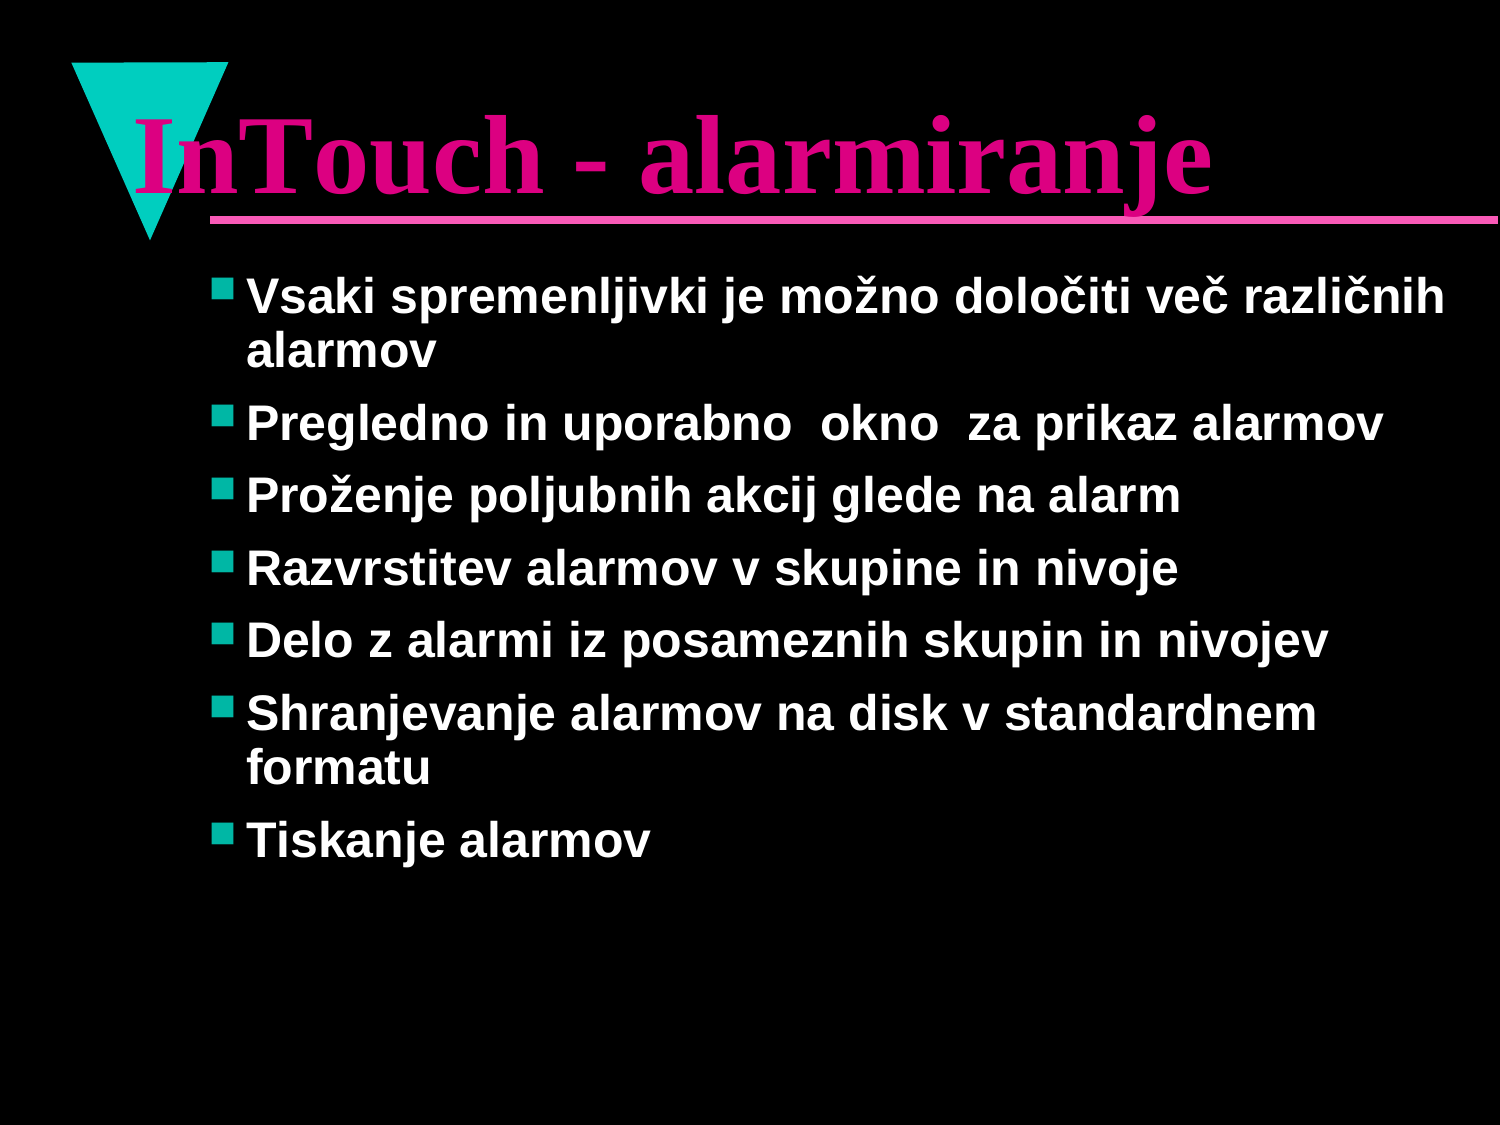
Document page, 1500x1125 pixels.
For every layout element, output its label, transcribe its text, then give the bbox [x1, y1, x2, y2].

list Vsaki spremenljivki je možno določiti več različnih alarmov Pregledno in uporabno okno za prikaz alarmov Proženje poljubnih akcij glede na alarm Razvrstitev alarmov v skupine in nivoje Delo z alarmi iz posameznih skupin in nivojev Shranjevanje alarmov na disk v standardnem formatu Tiskanje alarmov [118, 262, 1498, 938]
title InTouch - alarmiranje [117, 63, 1500, 251]
